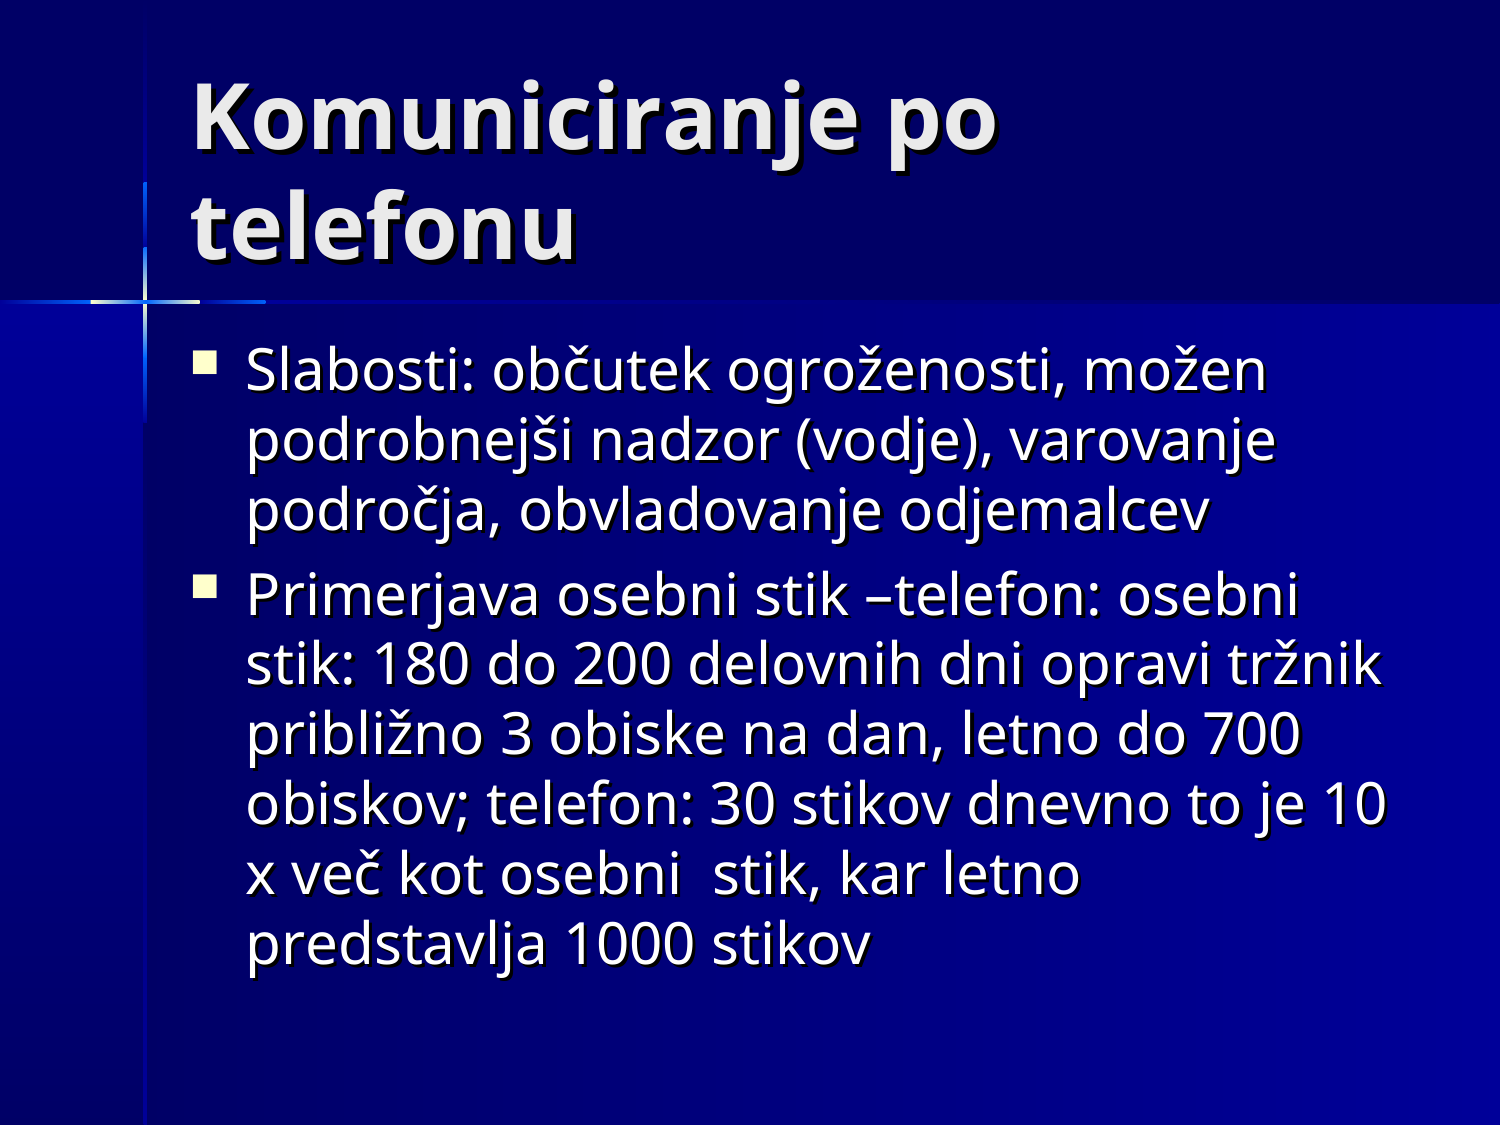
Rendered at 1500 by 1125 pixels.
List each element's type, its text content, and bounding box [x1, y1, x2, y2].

list Slabosti: občutek ogroženosti, možen podrobnejši nadzor (vodje), varovanje področja, obvladovanje odjemalcev Primerjava osebni stik –telefon: osebni stik: 180 do 200 delovnih dni opravi tržnik približno 3 obiske na dan, letno do 700 obiskov; telefon: 30 stikov dnevno to je 10 x več kot osebni stik, kar letno predstavlja 1000 stikov [174, 324, 1413, 1001]
title Komuniciranje po telefonu [174, 49, 1413, 285]
